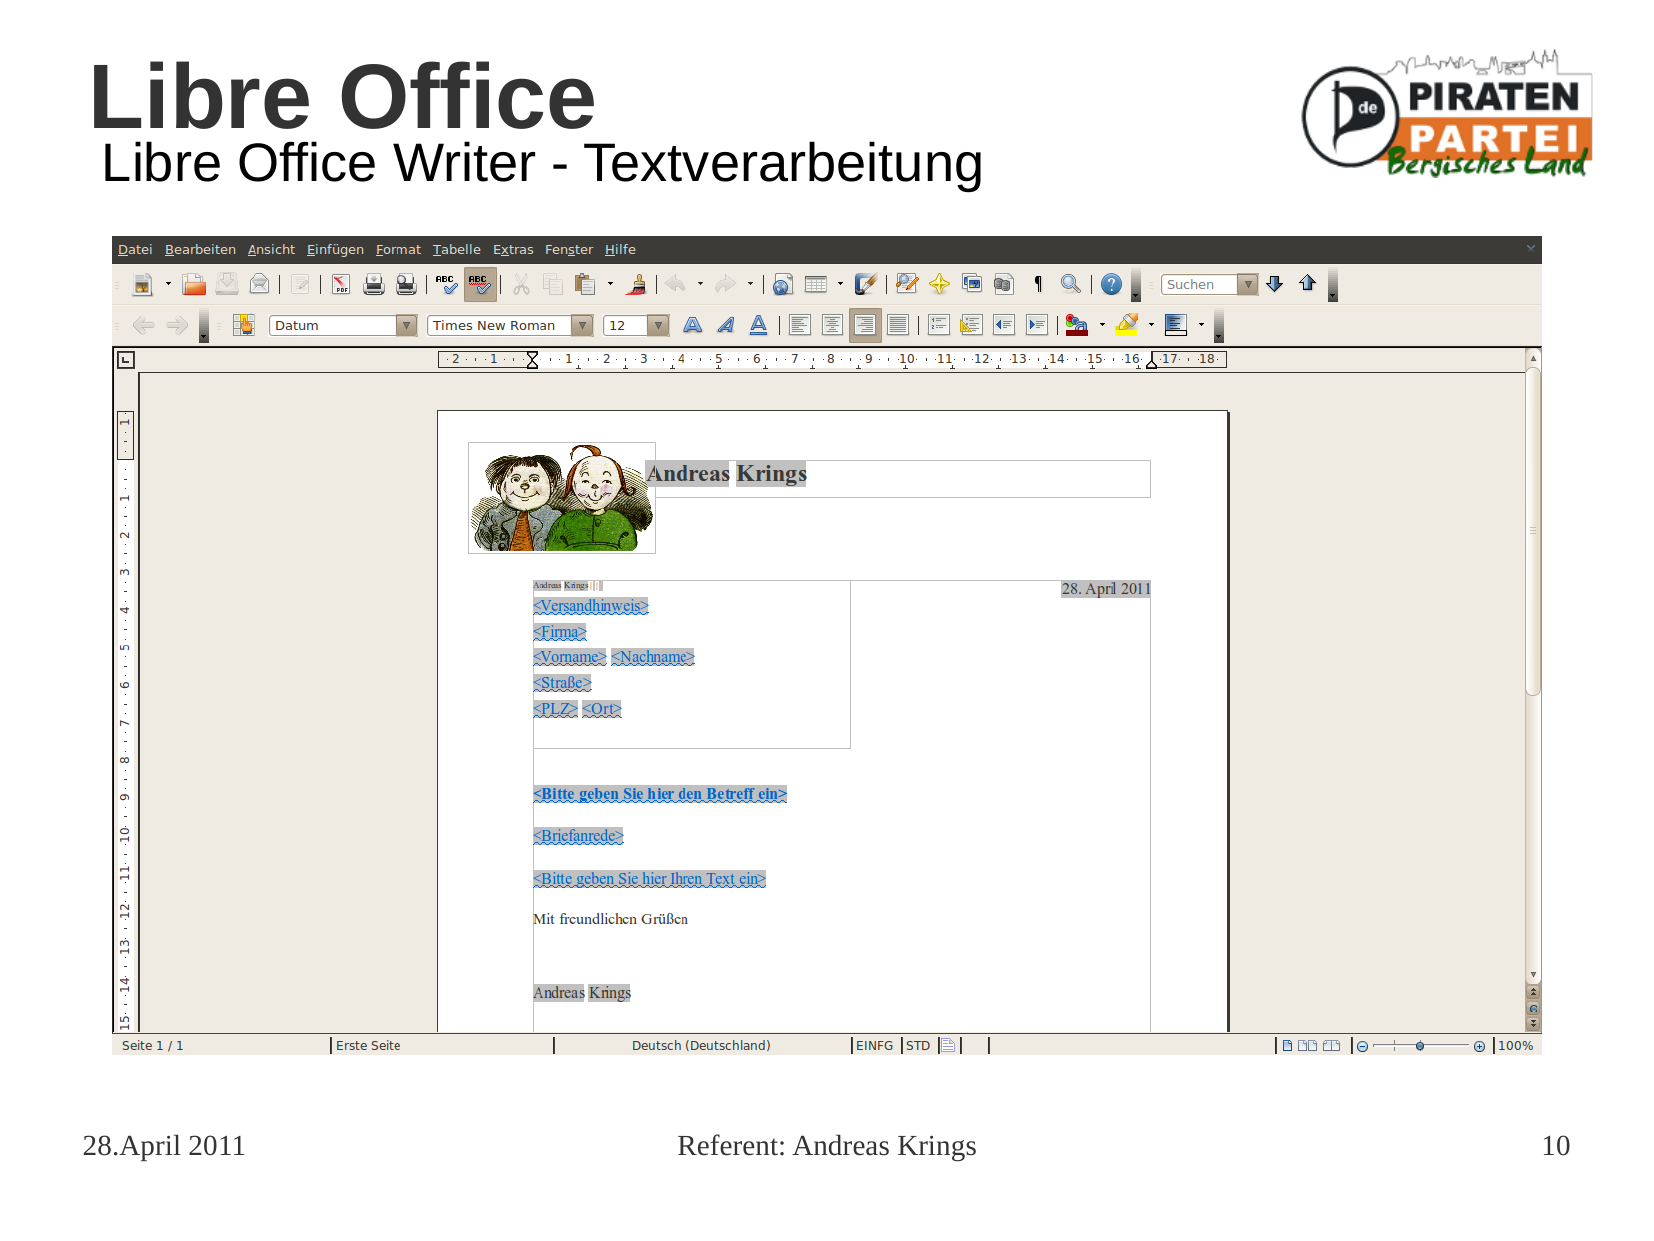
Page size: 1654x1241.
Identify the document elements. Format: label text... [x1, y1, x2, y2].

picture [1299, 48, 1595, 178]
picture [112, 236, 1542, 1055]
title Libre Office Writer - Textverarbeitung [82, 118, 1300, 207]
